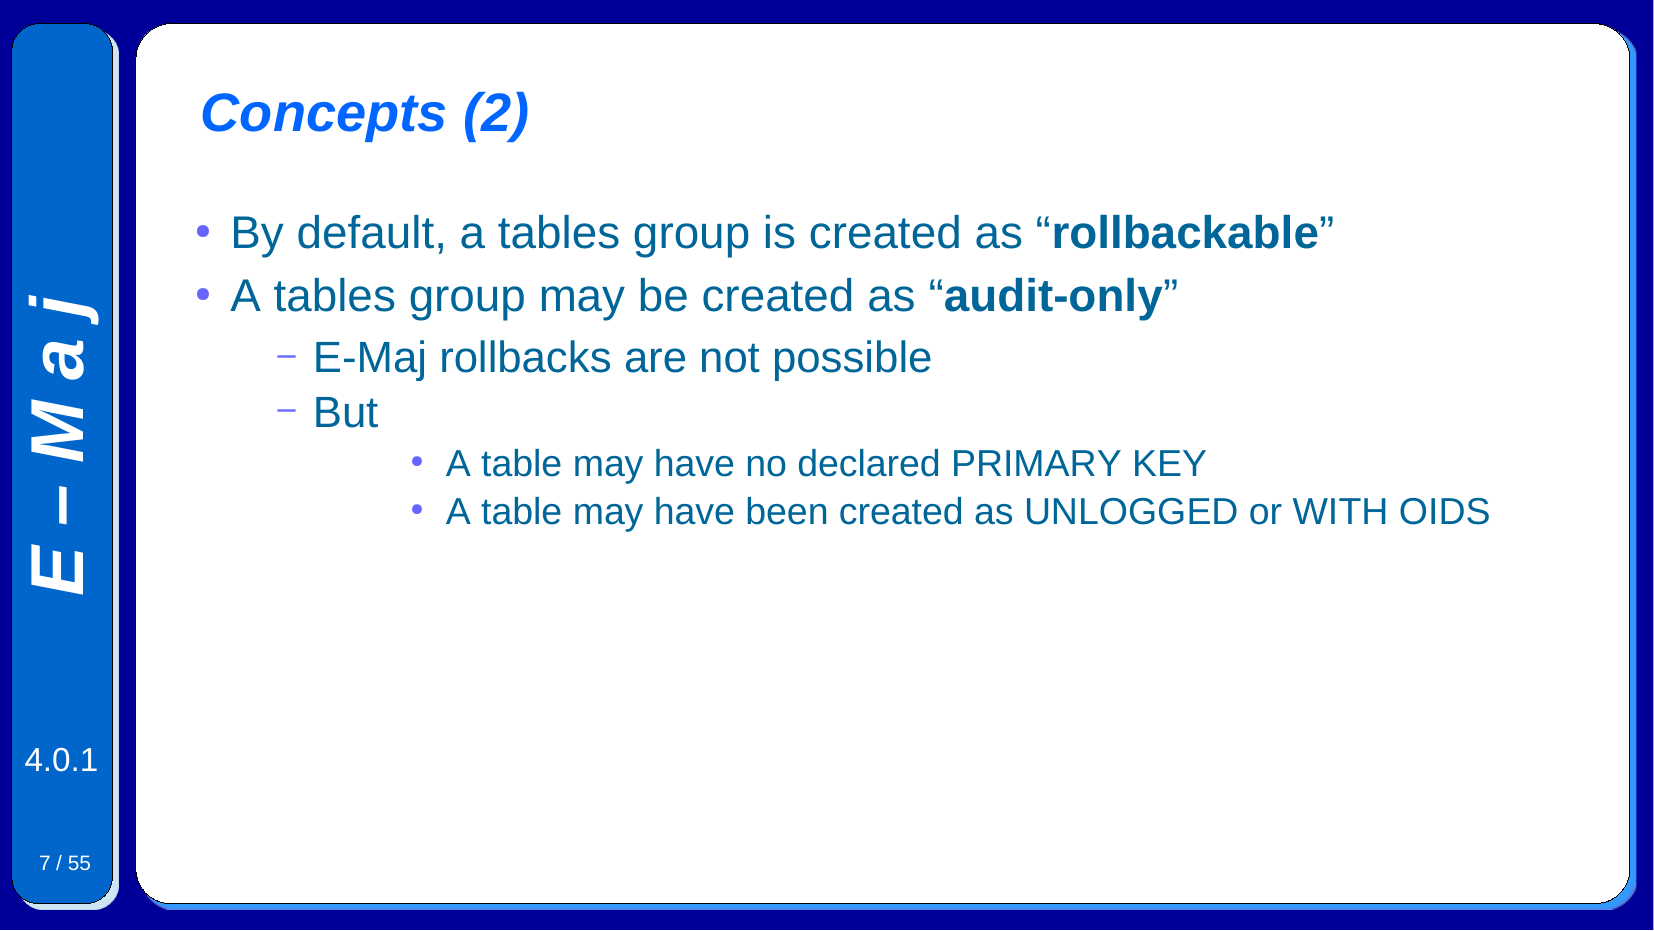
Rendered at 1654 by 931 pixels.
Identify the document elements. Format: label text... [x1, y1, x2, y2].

list By default, a tables group is created as “rollbackable” A tables group may be created as “audit-only” E-Maj rollbacks are not possible But A table may have no declared PRIMARY KEY A table may have been created as UNLOGGED or WITH OIDS [177, 206, 1587, 827]
title Concepts (2) [200, 34, 1575, 191]
